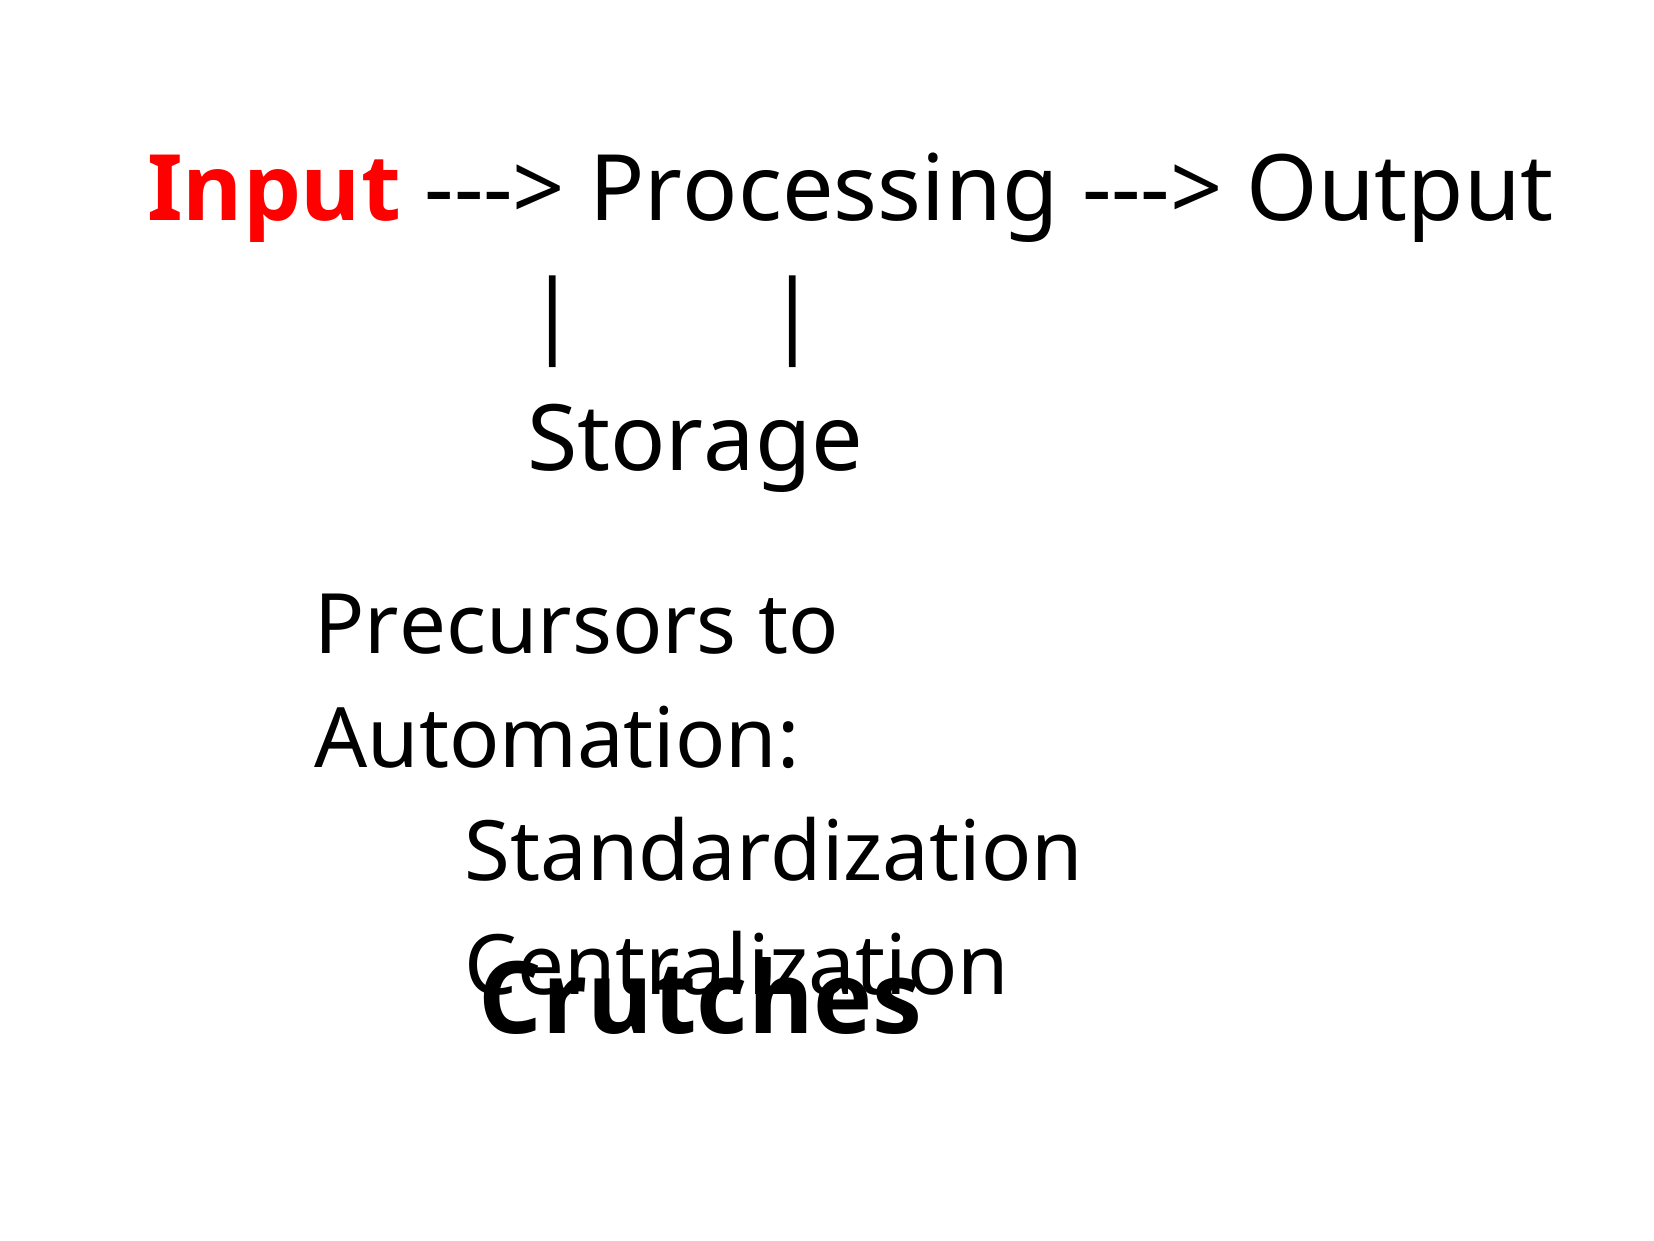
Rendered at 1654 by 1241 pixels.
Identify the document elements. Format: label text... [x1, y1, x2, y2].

text_box Crutches [463, 918, 908, 1051]
text_box Input ---> Processing ---> Output | | Storage [132, 114, 1511, 451]
text_box Precursors to Automation: Standardization Centralization [300, 557, 1351, 863]
